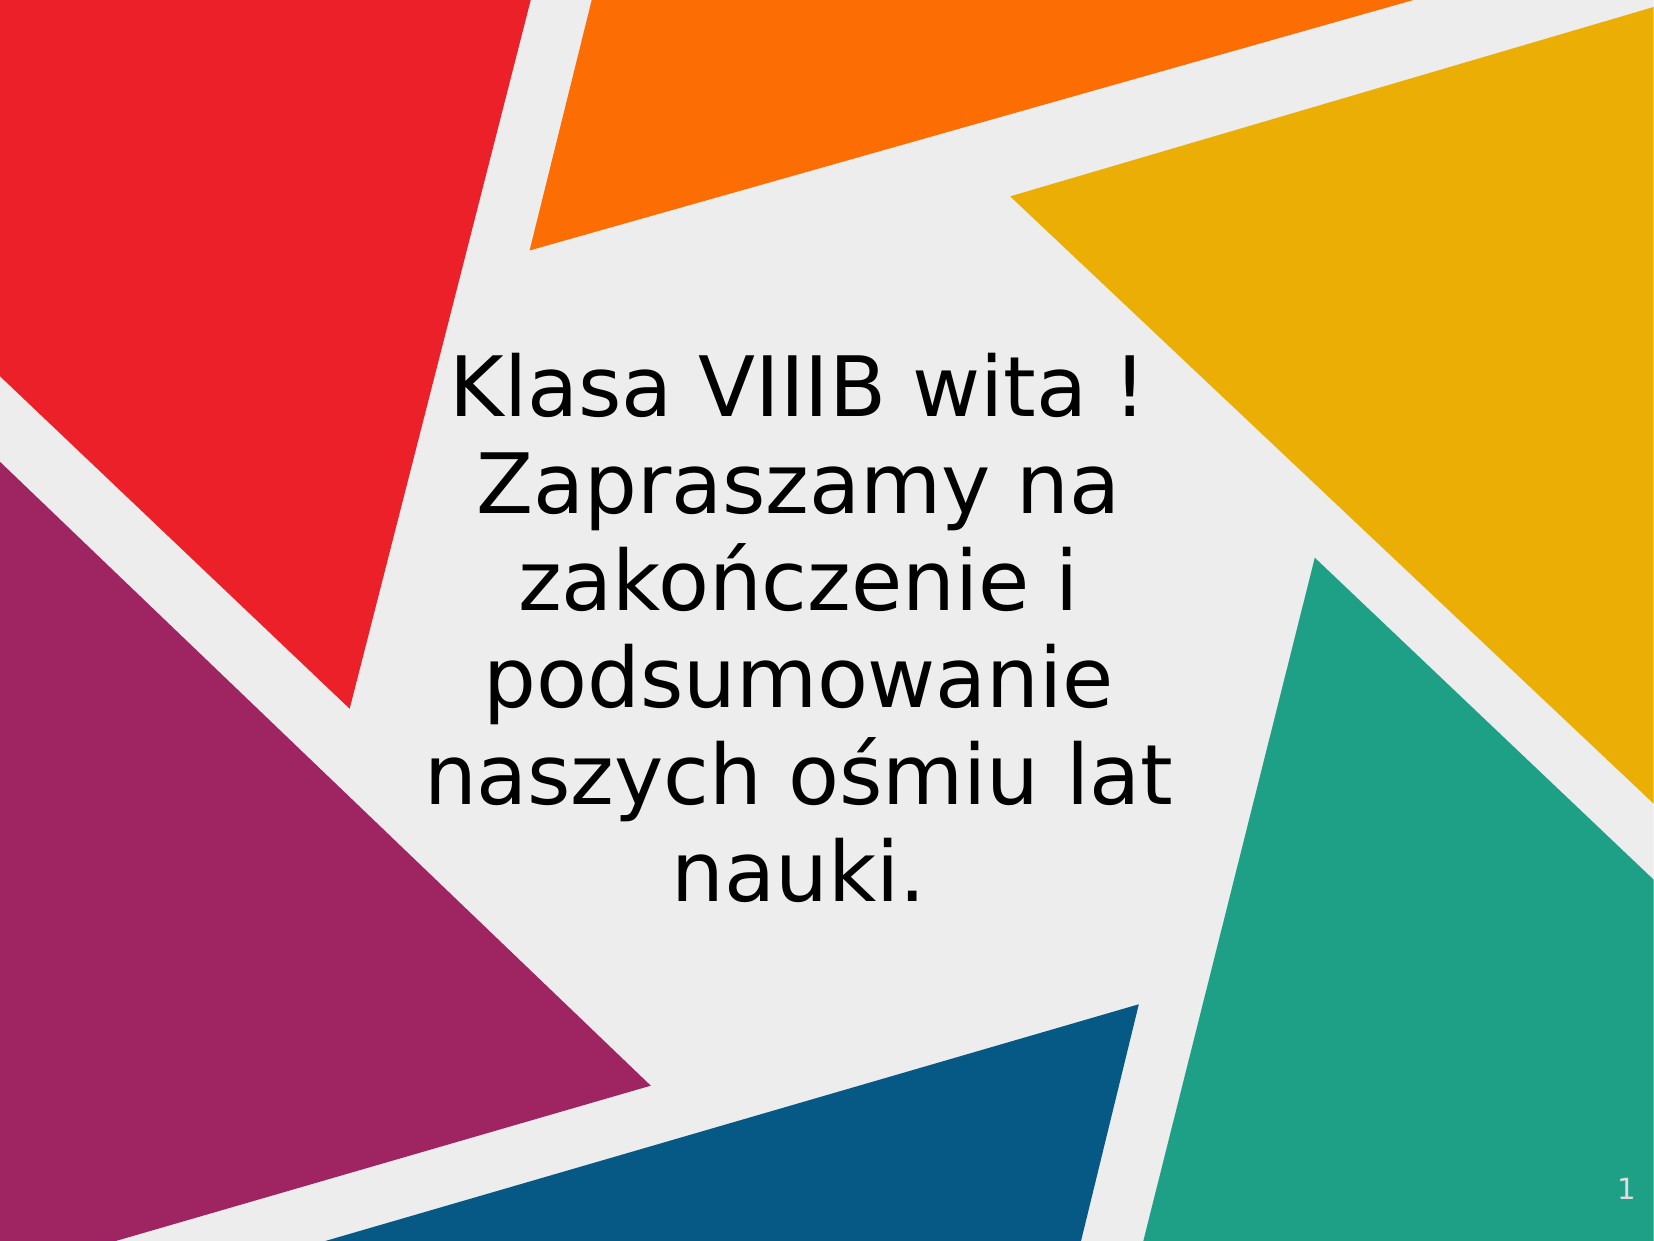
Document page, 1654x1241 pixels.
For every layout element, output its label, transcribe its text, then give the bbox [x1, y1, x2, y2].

title Klasa VIIIB wita ! Zapraszamy na zakończenie i podsumowanie naszych ośmiu lat nauki. [334, 339, 1264, 922]
